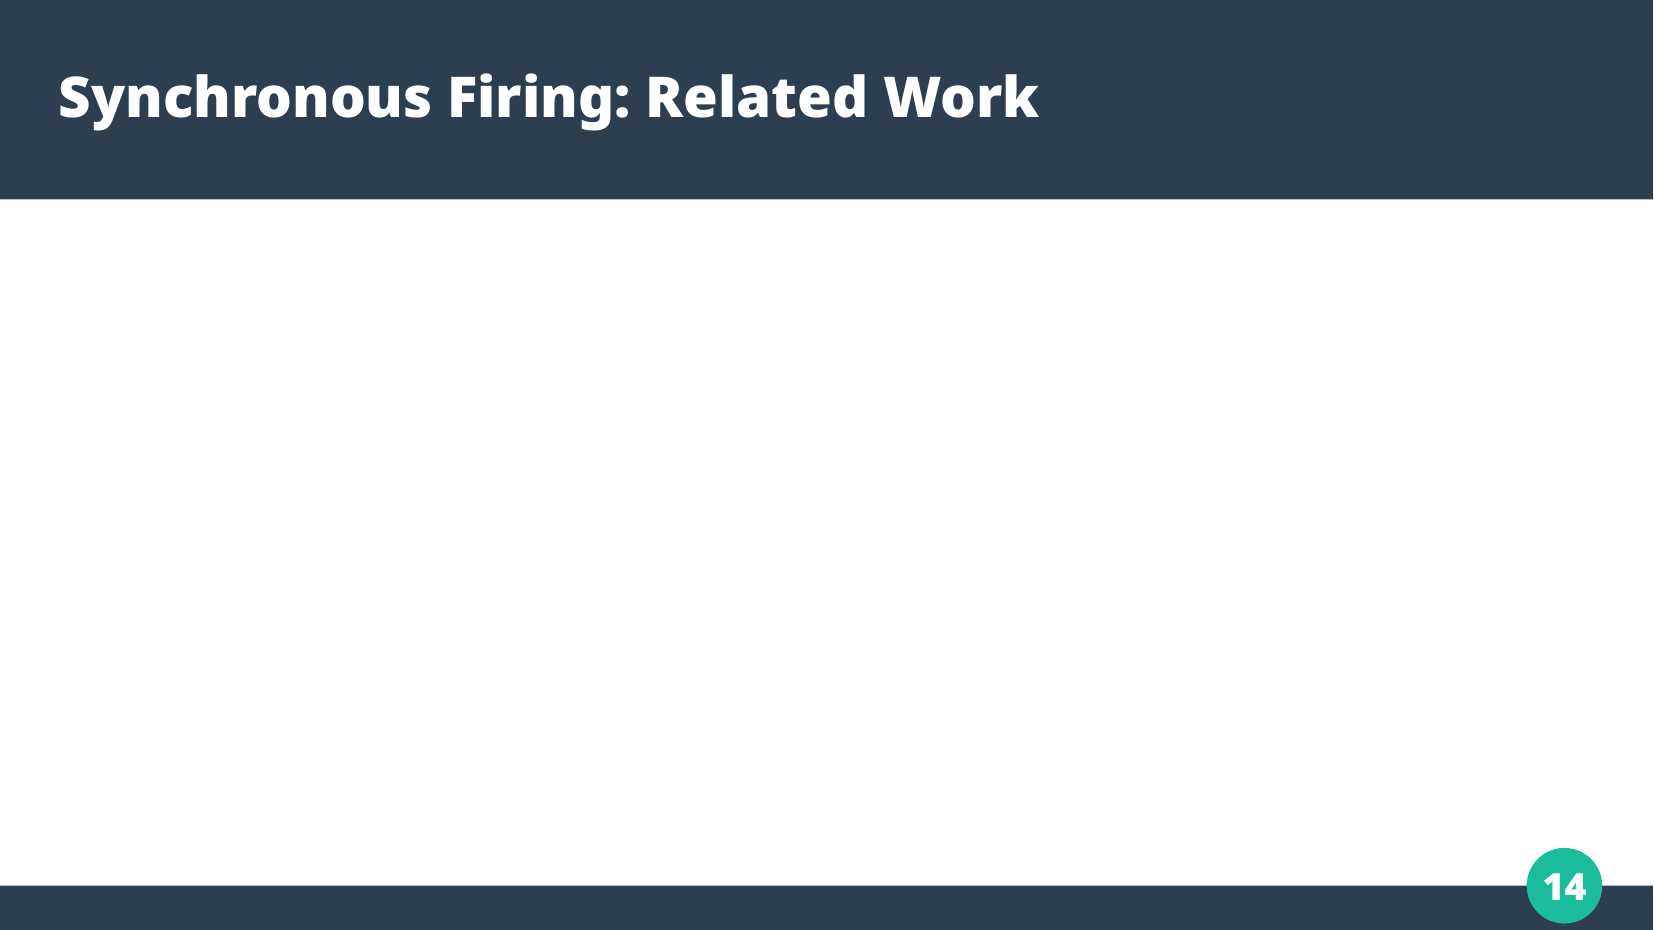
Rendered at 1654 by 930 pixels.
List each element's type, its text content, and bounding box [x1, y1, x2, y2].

title Synchronous Firing: Related Work [58, 36, 1594, 156]
